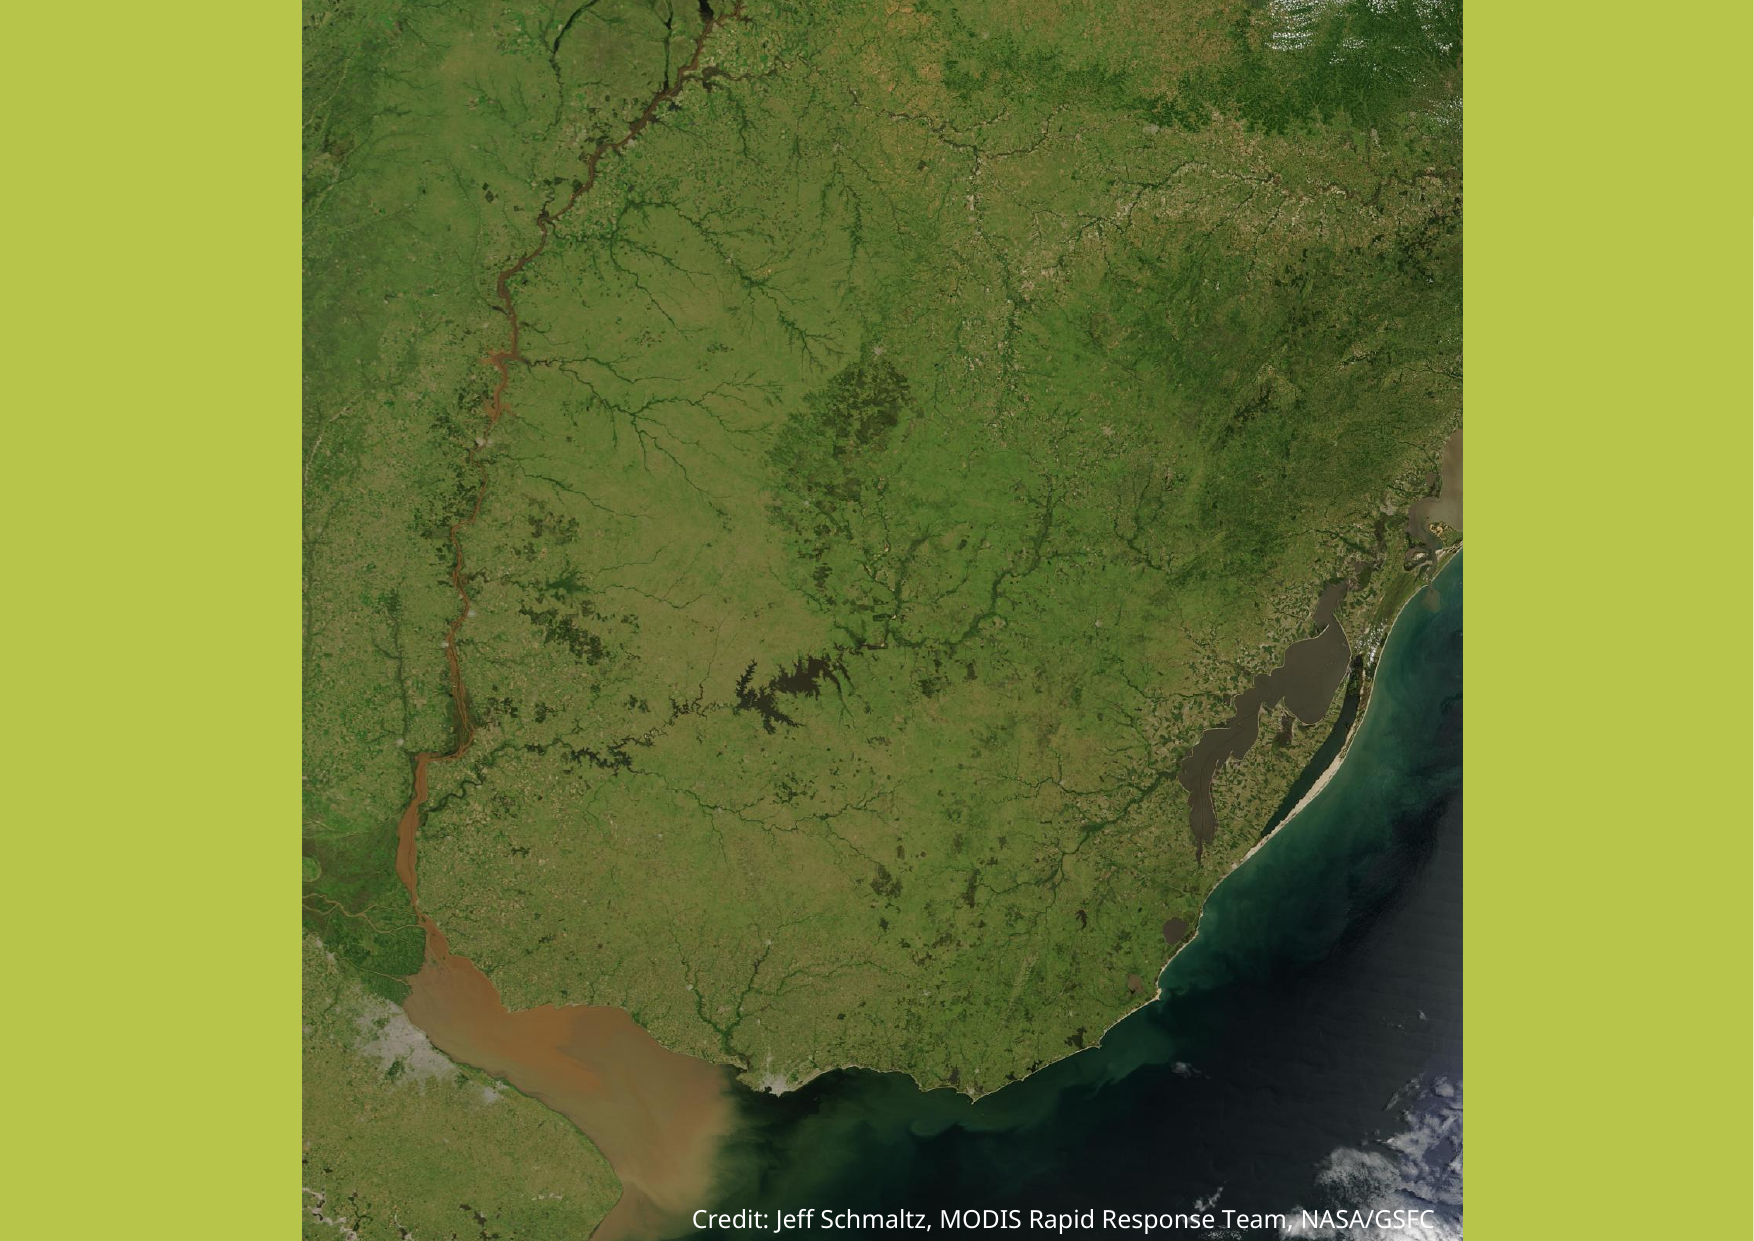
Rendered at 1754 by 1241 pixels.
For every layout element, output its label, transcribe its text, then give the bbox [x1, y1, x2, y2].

picture [0, 0, 1754, 1241]
text_box Credit: Jeff Schmaltz, MODIS Rapid Response Team, NASA/GSFC [32, 1145, 1451, 1241]
